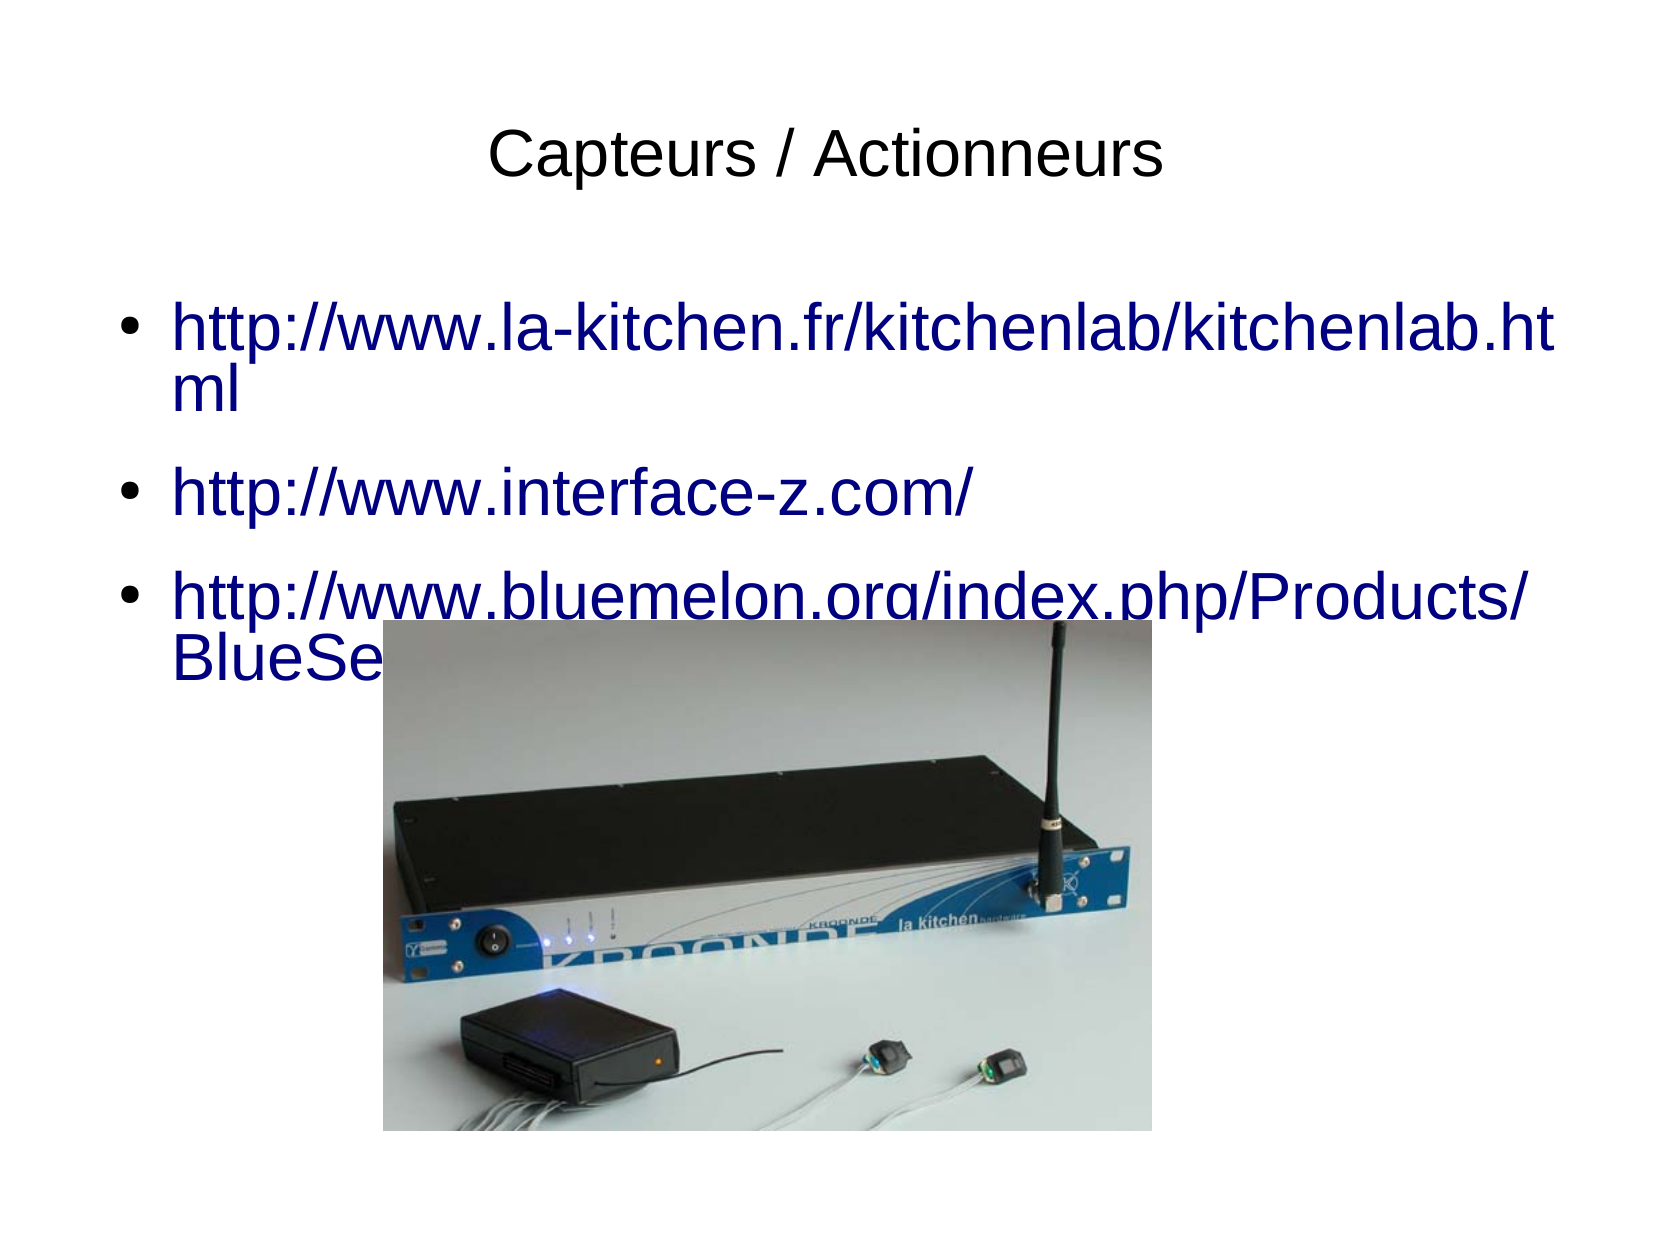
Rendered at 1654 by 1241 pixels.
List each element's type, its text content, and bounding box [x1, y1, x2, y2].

title Capteurs / Actionneurs [82, 49, 1571, 257]
list http://www.la-kitchen.fr/kitchenlab/kitchenlab.html http://www.interface-z.com/ http://www.bluemelon.org/index.php/Products/BlueSense [82, 290, 1571, 1109]
picture [383, 620, 1152, 1131]
